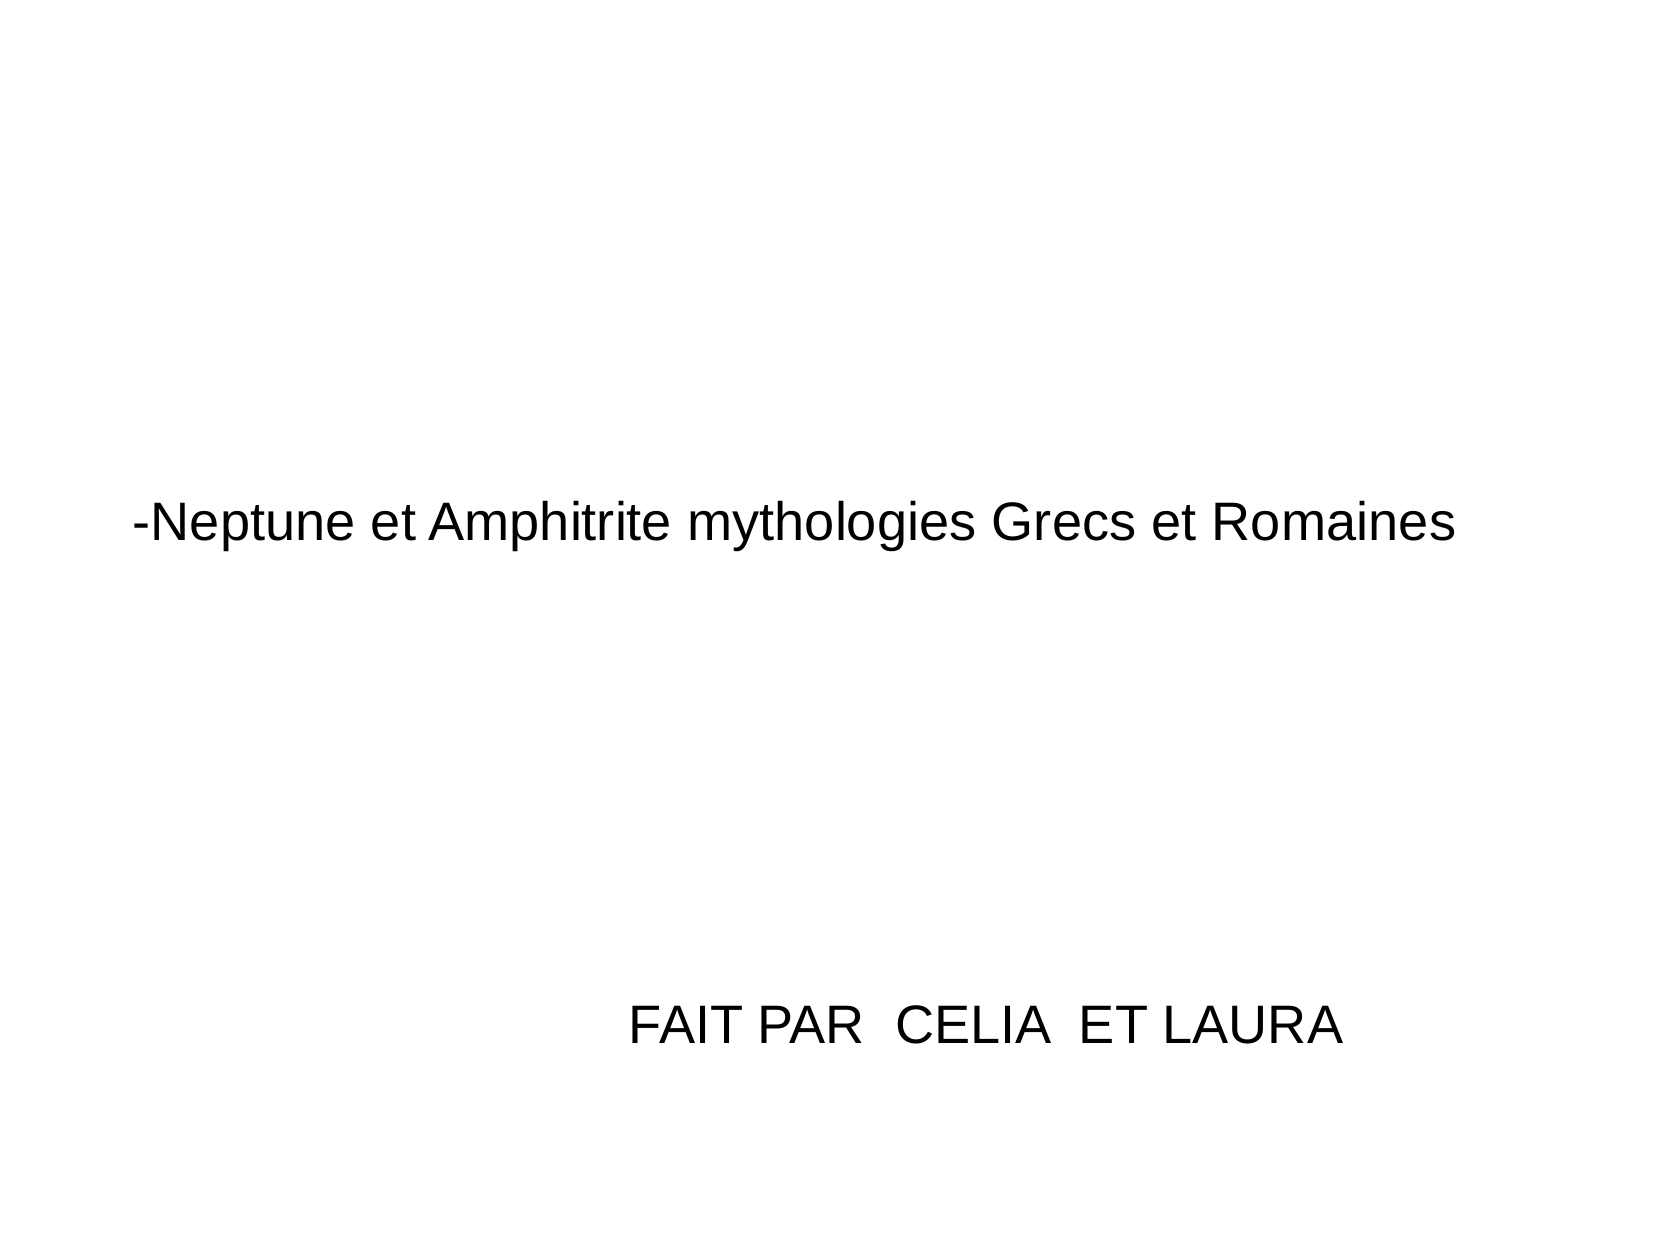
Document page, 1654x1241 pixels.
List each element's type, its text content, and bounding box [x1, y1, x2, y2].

text_box -Neptune et Amphitrite mythologies Grecs et Romaines [118, 484, 1477, 560]
text_box FAIT PAR CELIA ET LAURA [614, 987, 1465, 1063]
